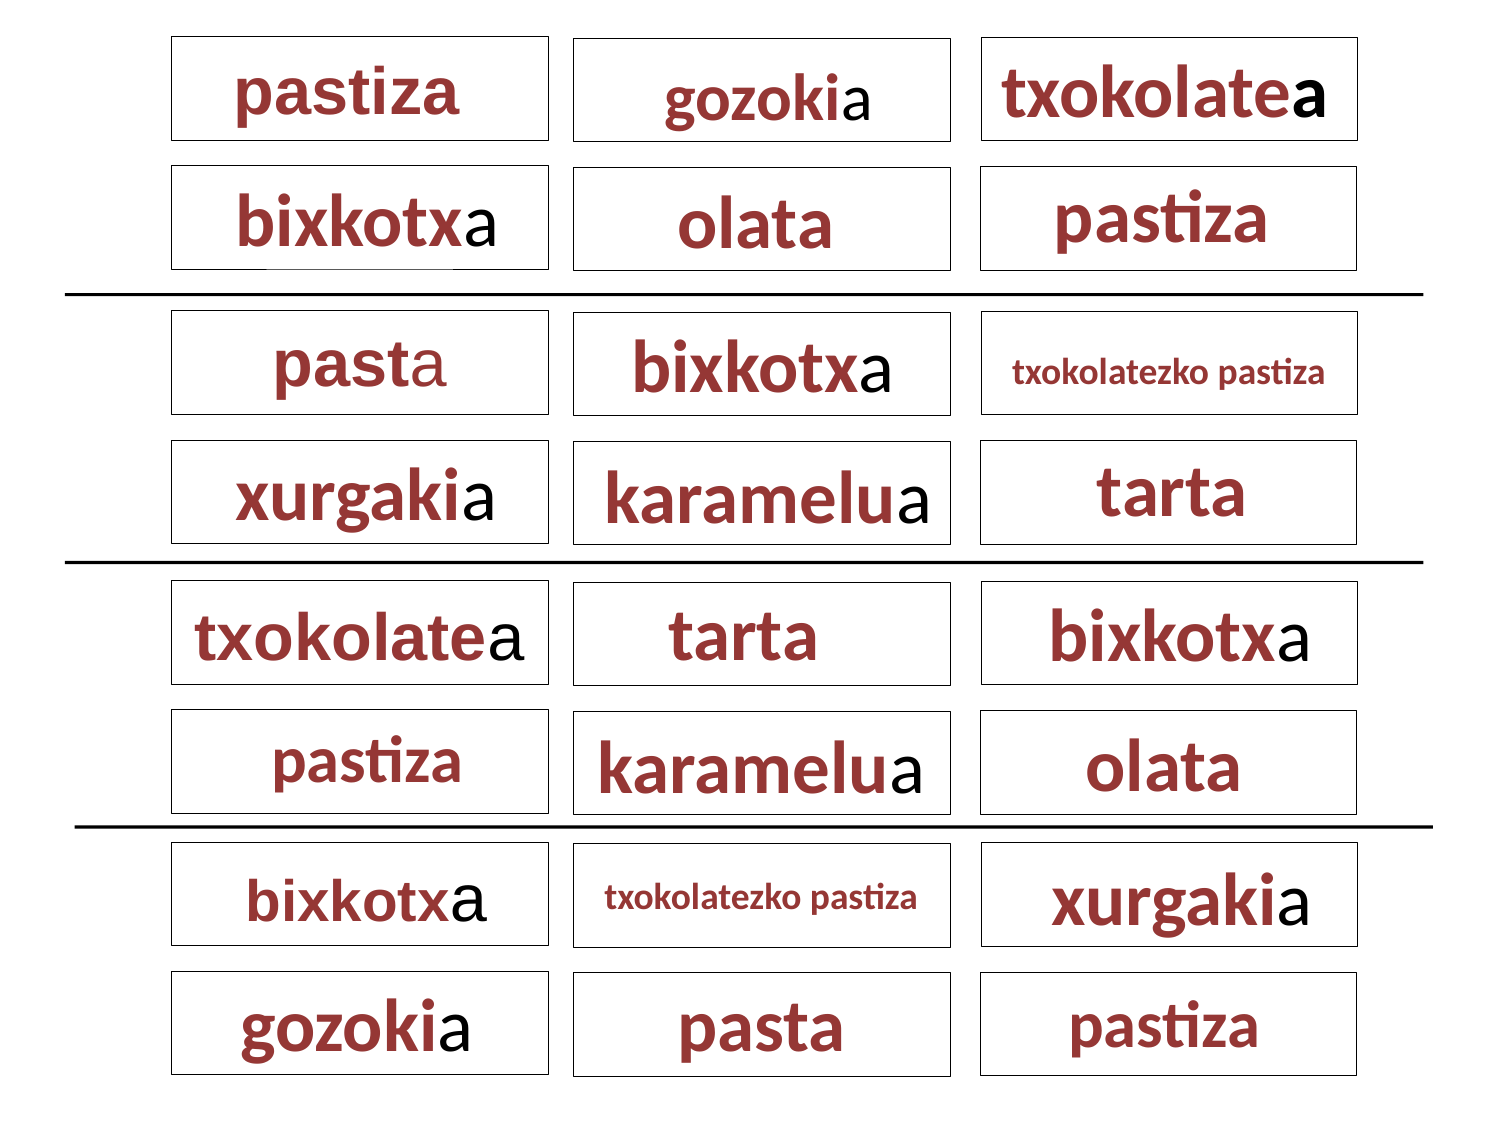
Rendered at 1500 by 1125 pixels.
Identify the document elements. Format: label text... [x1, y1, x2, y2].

text_box tarta [1082, 441, 1264, 539]
text_box xurgakia [1036, 843, 1328, 946]
text_box txokolatea [986, 38, 1344, 140]
text_box bixkotxa [230, 847, 502, 943]
text_box xurgakia [220, 441, 512, 543]
text_box pastiza [256, 710, 479, 804]
text_box pastiza [219, 40, 475, 136]
text_box olata [662, 168, 850, 270]
text_box txokolatea [179, 586, 540, 681]
text_box olata [1070, 711, 1258, 814]
text_box pastiza [1053, 973, 1276, 1069]
text_box bixkotxa [220, 166, 515, 269]
text_box pasta [257, 311, 462, 407]
text_box gozokia [225, 972, 489, 1074]
text_box pasta [662, 973, 861, 1074]
text_box tarta [653, 583, 835, 683]
text_box bixkotxa [616, 313, 910, 415]
text_box bixkotxa [1034, 582, 1328, 684]
text_box txokolatezko pastiza [589, 864, 934, 925]
text_box karamelua [589, 442, 948, 544]
text_box tarta [1082, 433, 1264, 440]
text_box pastiza [1039, 160, 1285, 166]
text_box karamelua [582, 712, 941, 814]
text_box gozokia [649, 45, 888, 141]
text_box pastiza [1039, 167, 1285, 266]
text_box pasta [662, 968, 861, 972]
text_box tarta [653, 577, 835, 582]
text_box txokolatezko pastiza [997, 339, 1341, 400]
